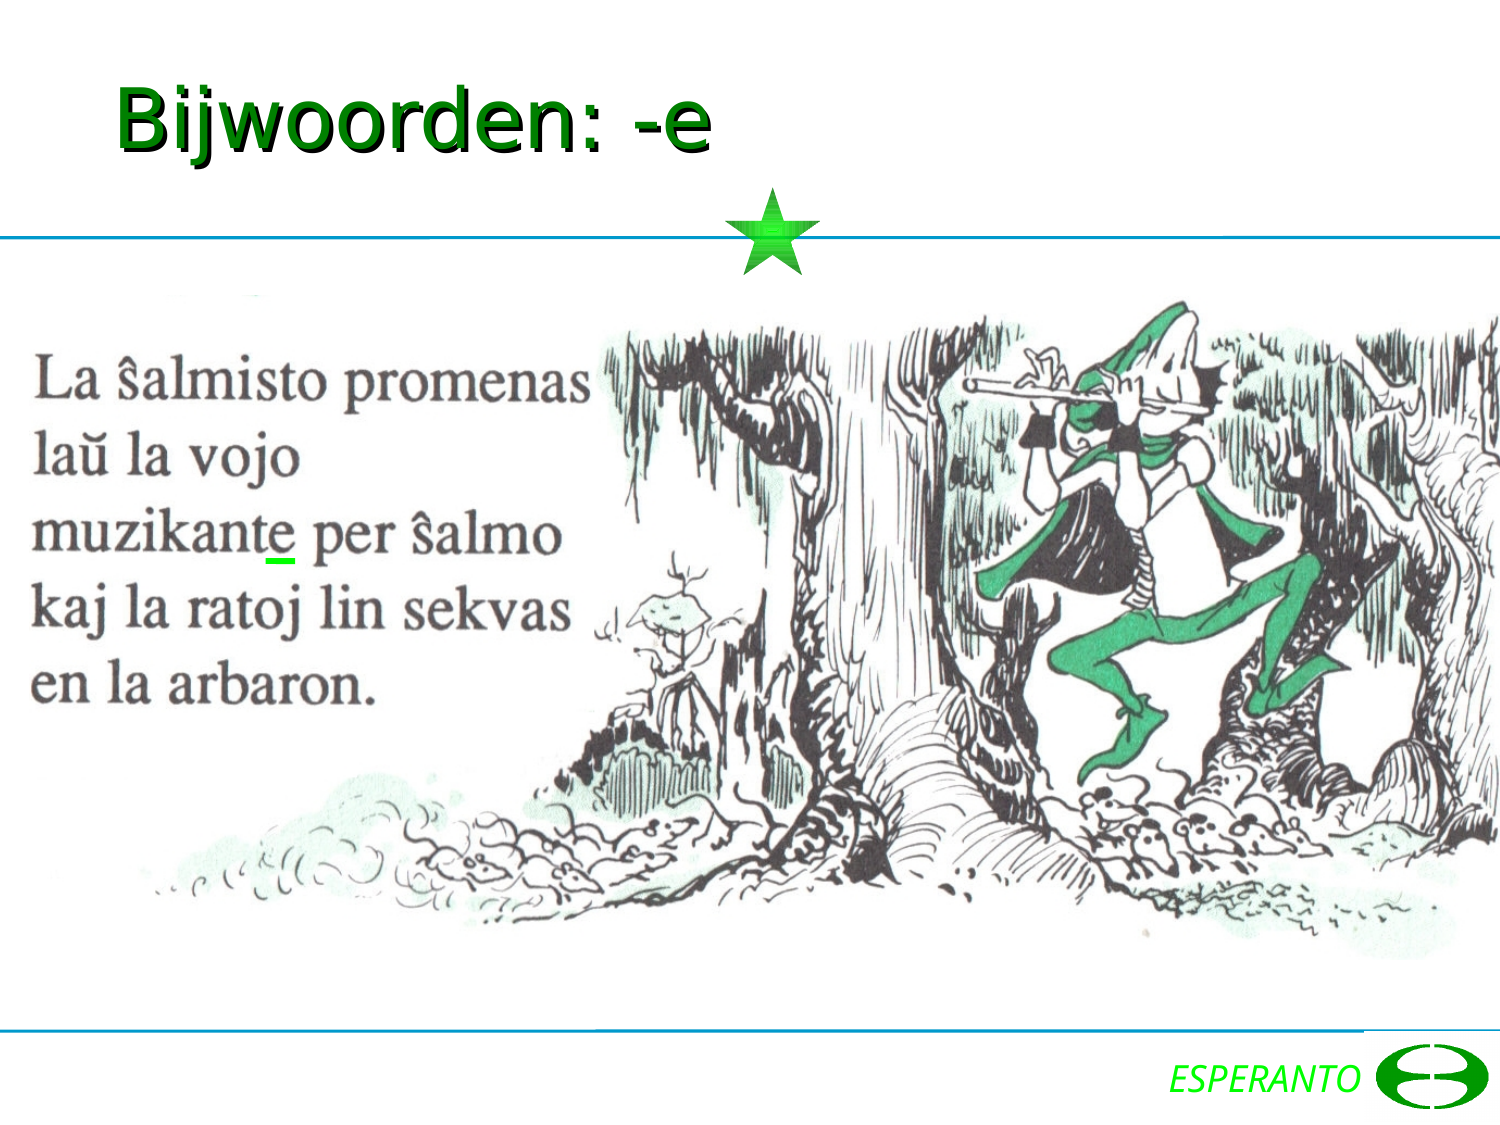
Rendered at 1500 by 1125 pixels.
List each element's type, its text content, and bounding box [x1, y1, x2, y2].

picture [1364, 1032, 1500, 1122]
picture [29, 295, 1500, 960]
title Bijwoorden: -e [112, 5, 1448, 245]
